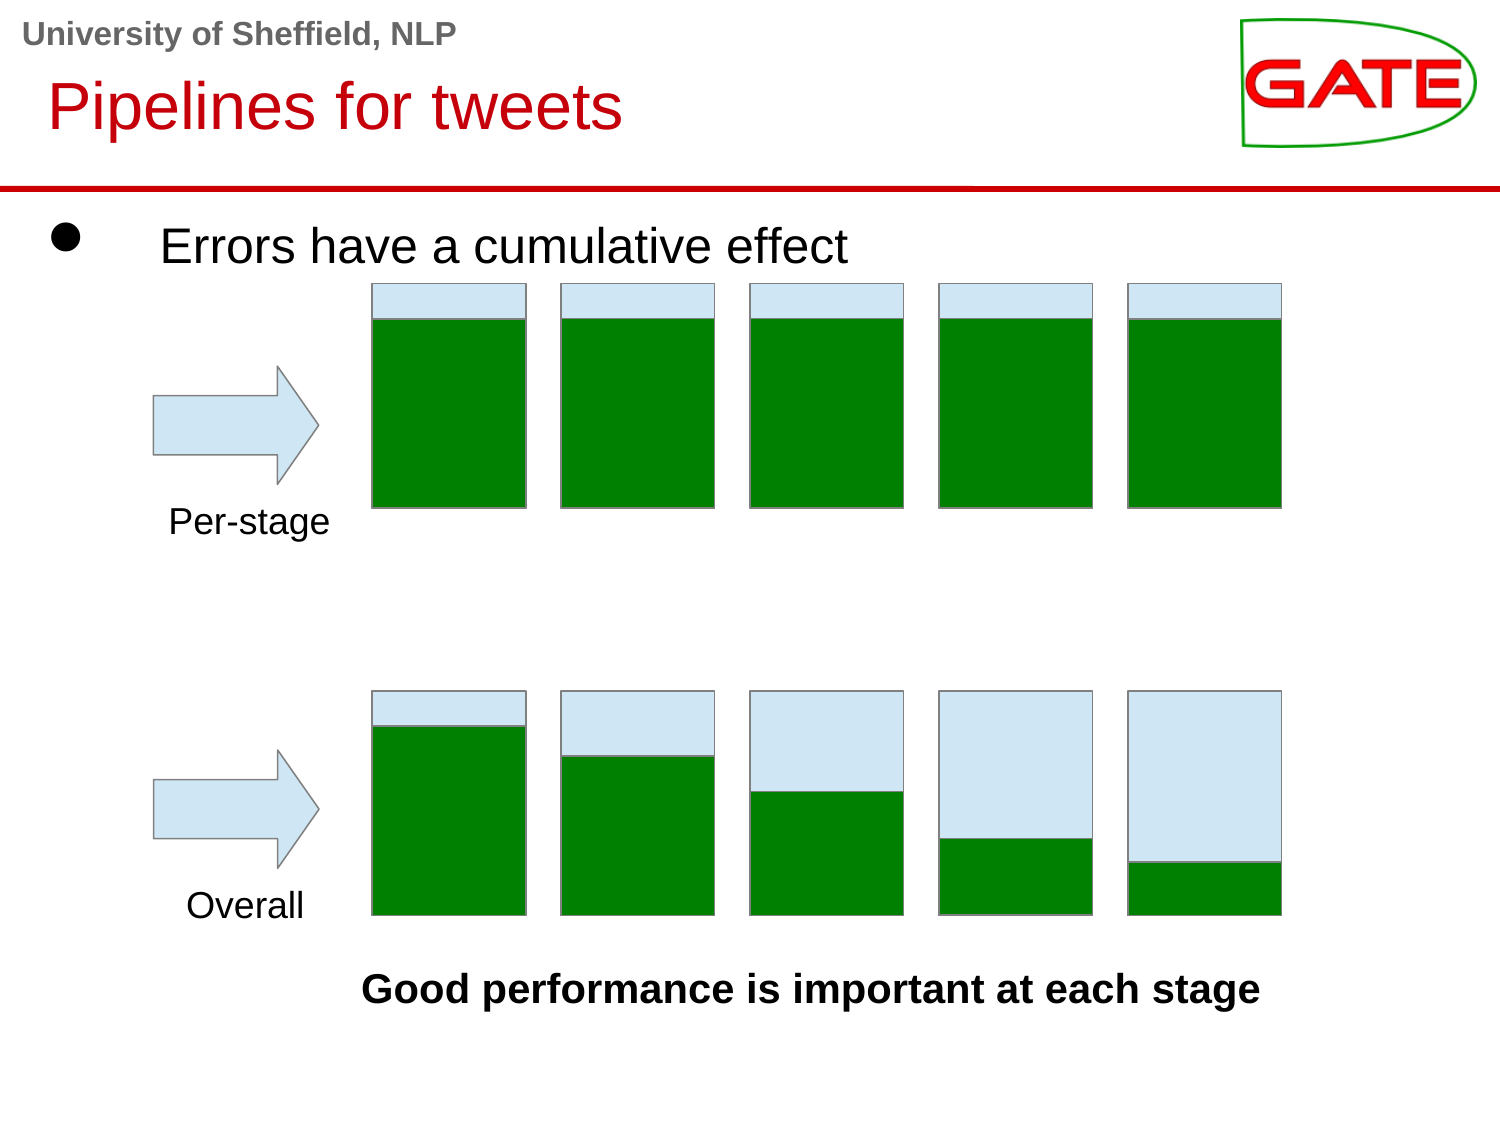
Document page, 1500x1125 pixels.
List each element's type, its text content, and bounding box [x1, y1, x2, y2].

text_box [750, 690, 904, 916]
text_box [372, 283, 526, 508]
text_box [560, 283, 715, 508]
text_box Per-stage [153, 490, 346, 551]
text_box [1127, 690, 1282, 916]
text_box Overall [171, 873, 320, 934]
text_box [153, 366, 319, 485]
text_box Pipelines for tweets [47, 47, 1267, 168]
text_box [153, 750, 320, 869]
text_box [938, 690, 1093, 916]
text_box [371, 690, 526, 916]
text_box [1127, 283, 1282, 508]
picture [1240, 18, 1477, 148]
text_box Good performance is important at each stage [346, 954, 1277, 1020]
text_box [750, 283, 904, 508]
text_box [938, 283, 1093, 508]
text_box [560, 690, 715, 916]
text_box Errors have a cumulative effect [47, 212, 1500, 1064]
